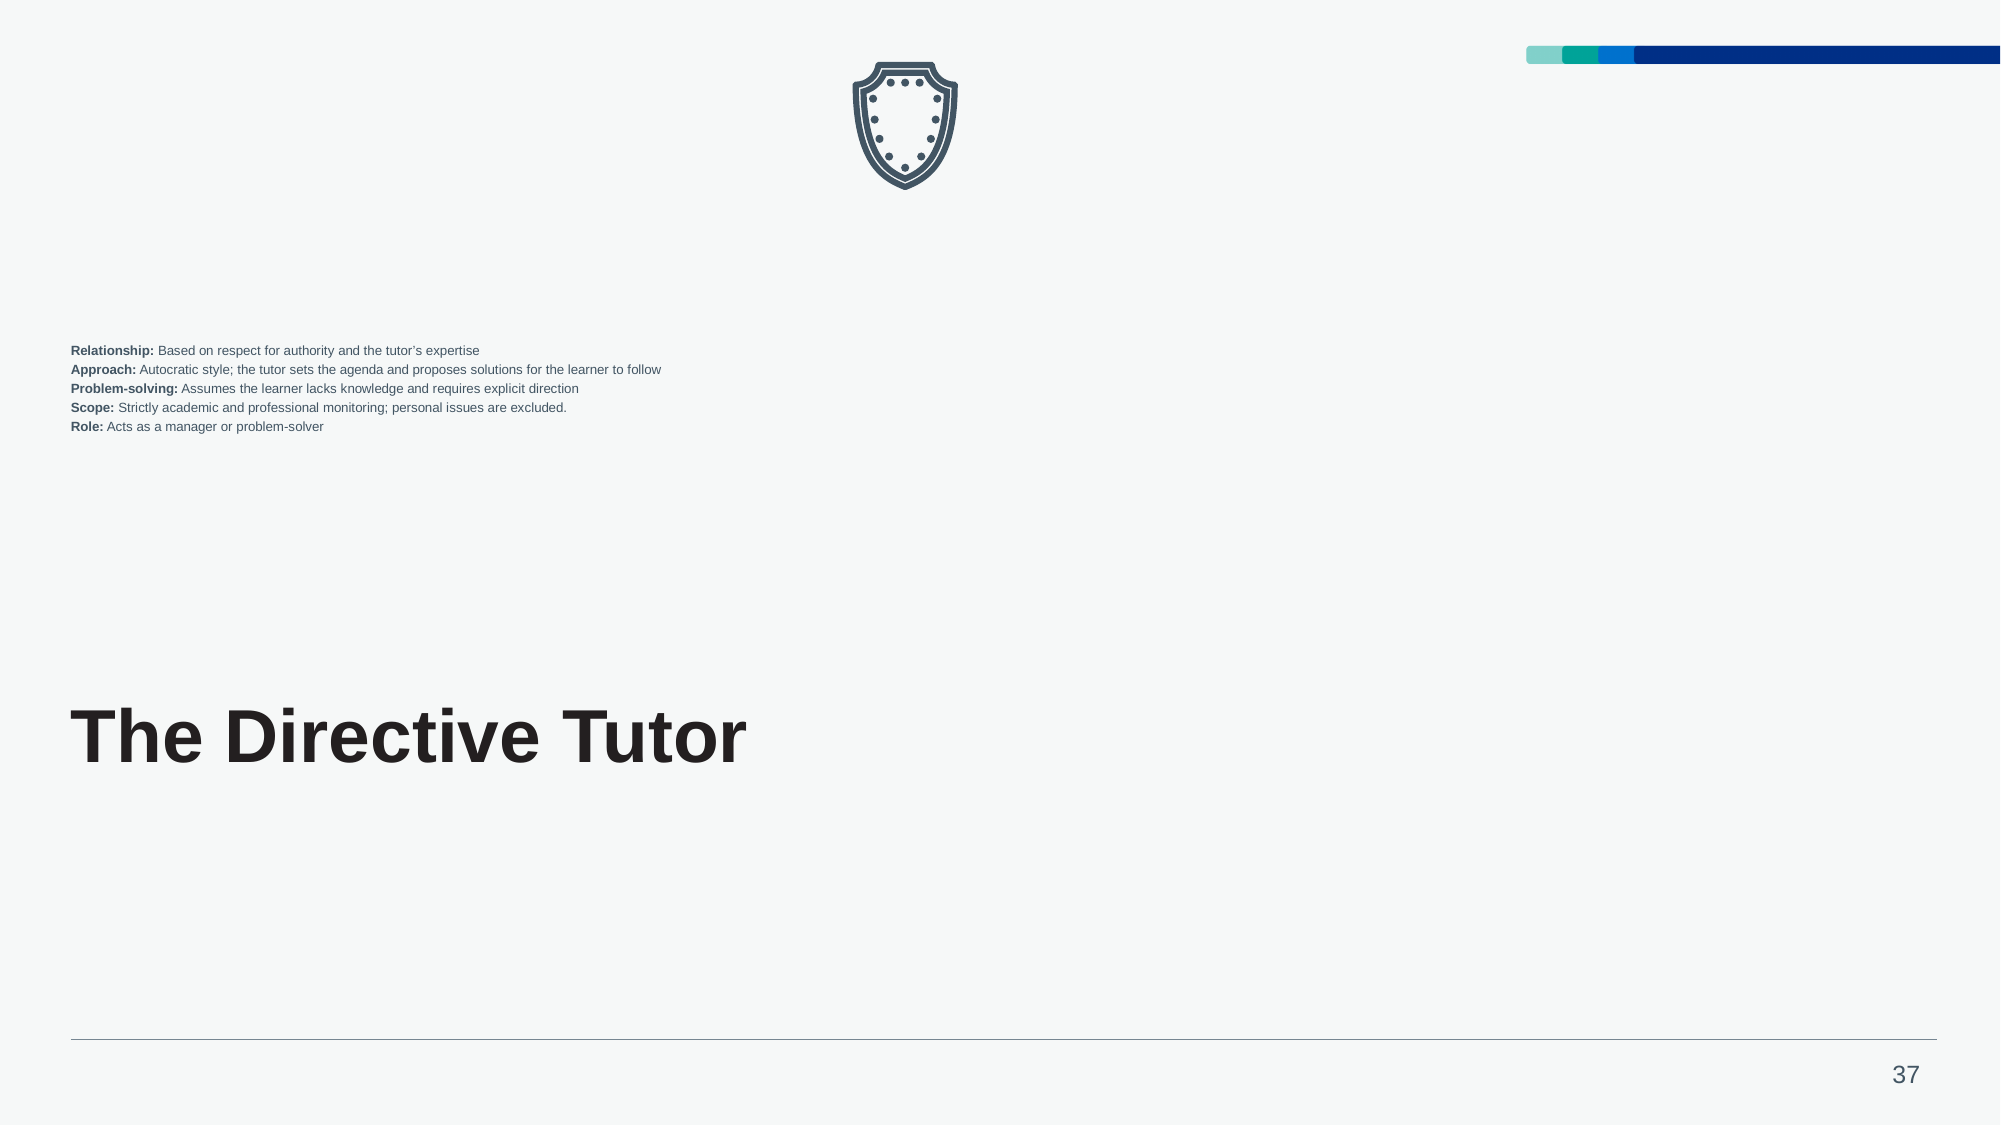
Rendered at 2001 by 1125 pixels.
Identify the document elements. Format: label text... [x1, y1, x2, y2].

title The Directive Tutor [70, 70, 1942, 213]
picture [830, 50, 981, 201]
list Relationship: Based on respect for authority and the tutor’s expertise Approach: Autocratic style; the tutor sets the agenda and proposes solutions for the learner to follow Problem-solving: Assumes the learner lacks knowledge and requires explicit direction Scope: Strictly academic and professional monitoring; personal issues are excluded. Role: Acts as a manager or problem-solver [70, 233, 1890, 1022]
